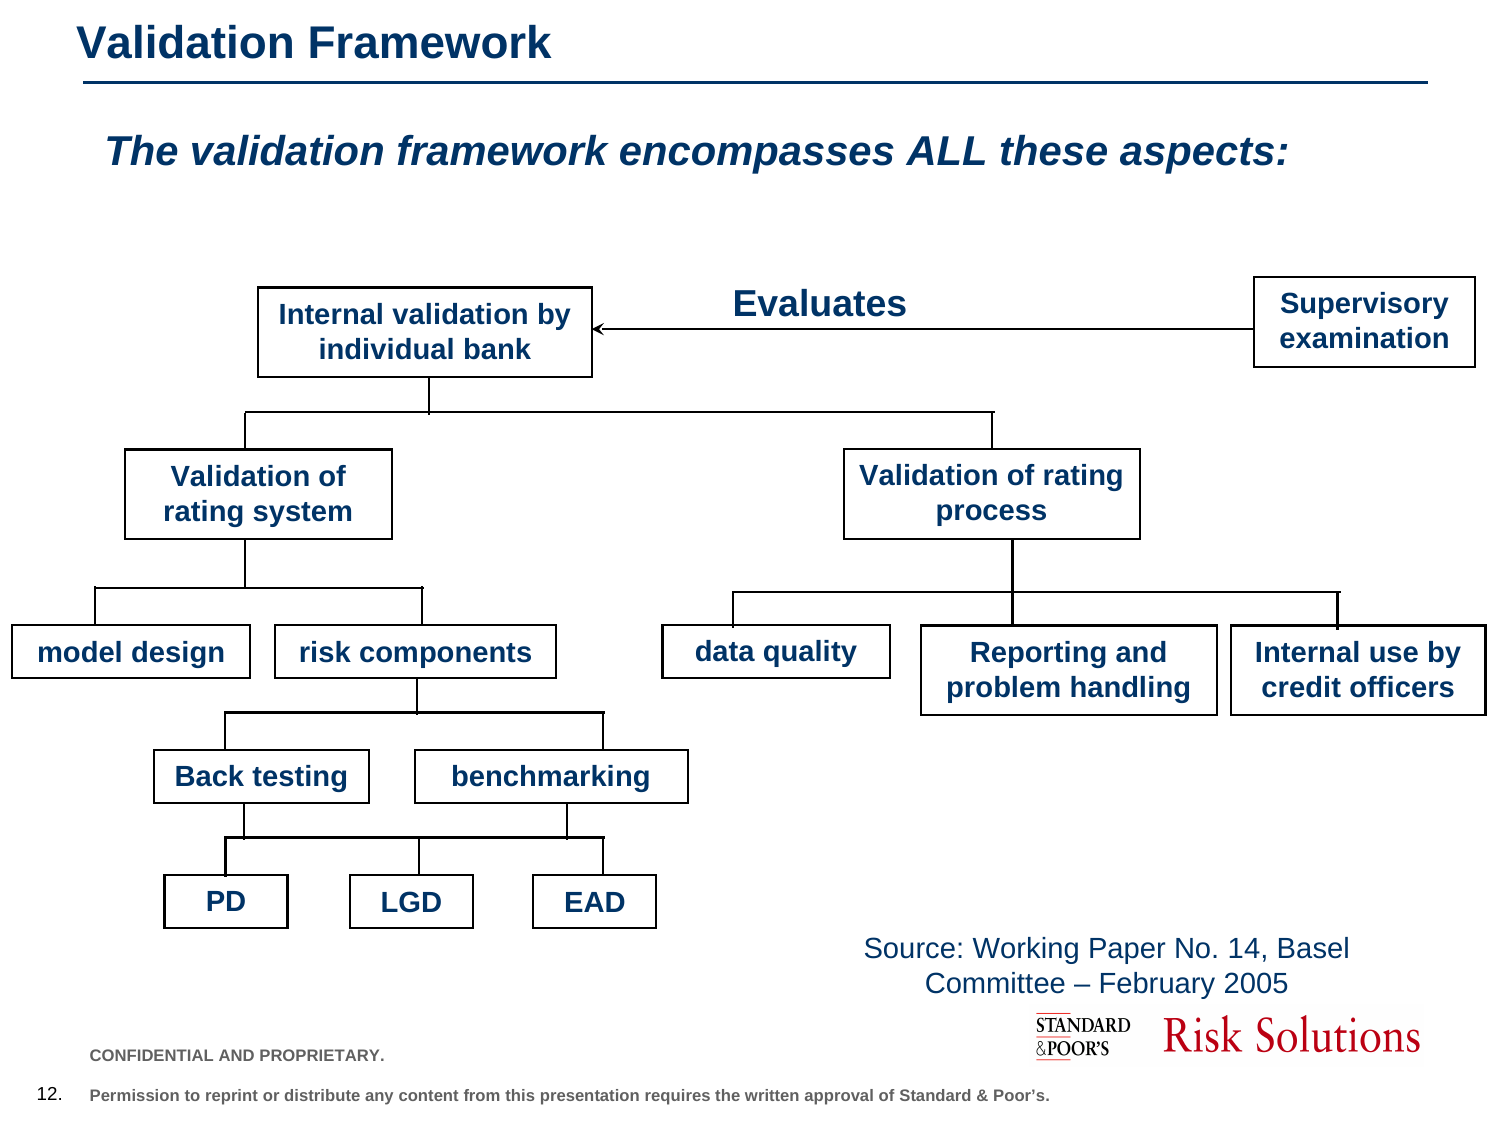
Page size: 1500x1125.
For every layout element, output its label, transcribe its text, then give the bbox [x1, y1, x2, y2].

text_box data quality [662, 624, 890, 678]
text_box Validation Framework [61, 4, 567, 76]
text_box Validation of rating system [124, 449, 392, 540]
text_box The validation framework encompasses ALL these aspects: [89, 116, 1306, 182]
text_box Evaluates [710, 270, 930, 328]
text_box Source: Working Paper No. 14, Basel Committee – February 2005 [781, 921, 1433, 1008]
text_box Internal validation by individual bank [258, 287, 592, 378]
text_box model design [12, 625, 250, 679]
text_box PD [164, 875, 288, 928]
text_box Validation of rating process [843, 448, 1140, 539]
text_box EAD [533, 875, 657, 929]
text_box benchmarking [414, 749, 688, 803]
text_box Supervisory examination [1254, 277, 1476, 367]
picture [1029, 1008, 1424, 1067]
text_box Internal use by credit officers [1231, 625, 1486, 716]
text_box LGD [349, 875, 473, 929]
text_box Regulatory Reference [387, 103, 1470, 190]
text_box risk components [275, 625, 557, 679]
text_box Back testing [154, 749, 369, 803]
text_box Reporting and problem handling [920, 625, 1217, 716]
